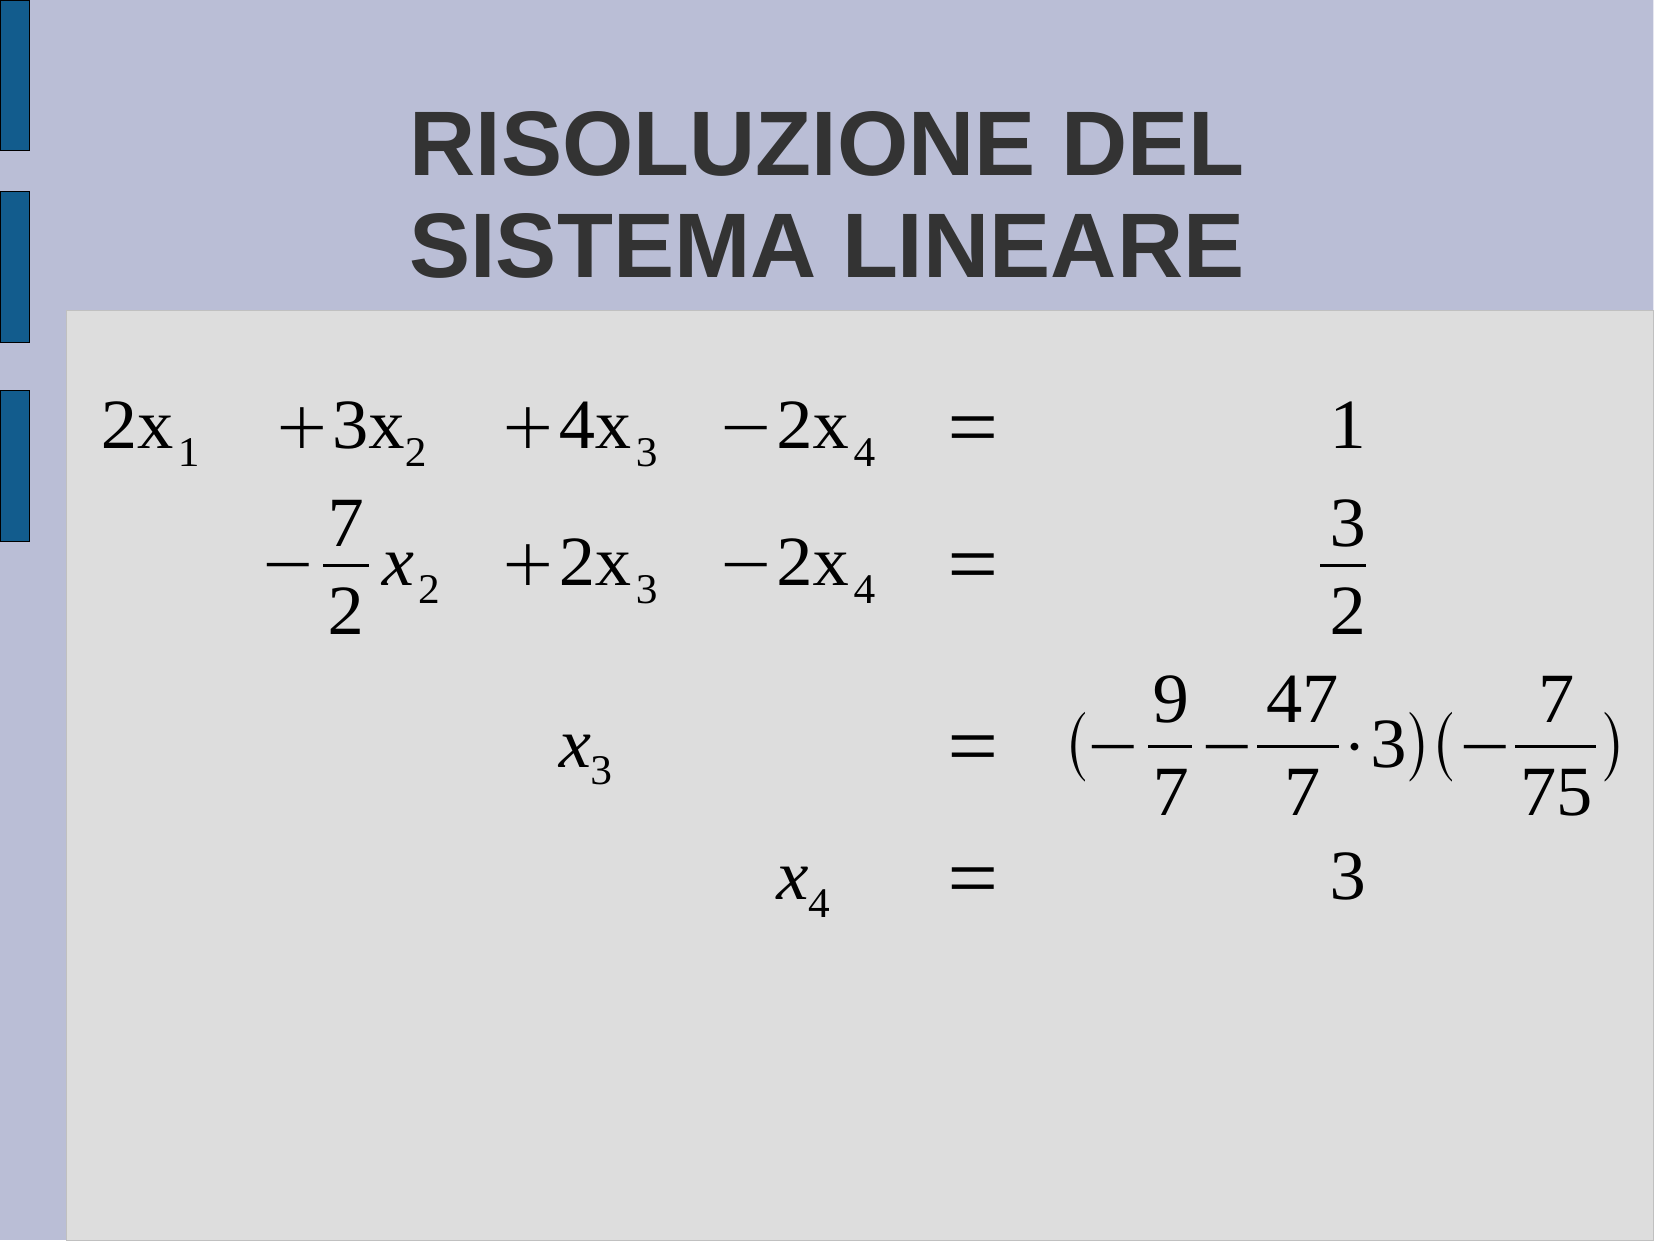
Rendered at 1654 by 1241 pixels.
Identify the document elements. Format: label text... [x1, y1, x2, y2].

chart [82, 378, 1644, 929]
title RISOLUZIONE DEL SISTEMA LINEARE [121, 92, 1534, 298]
